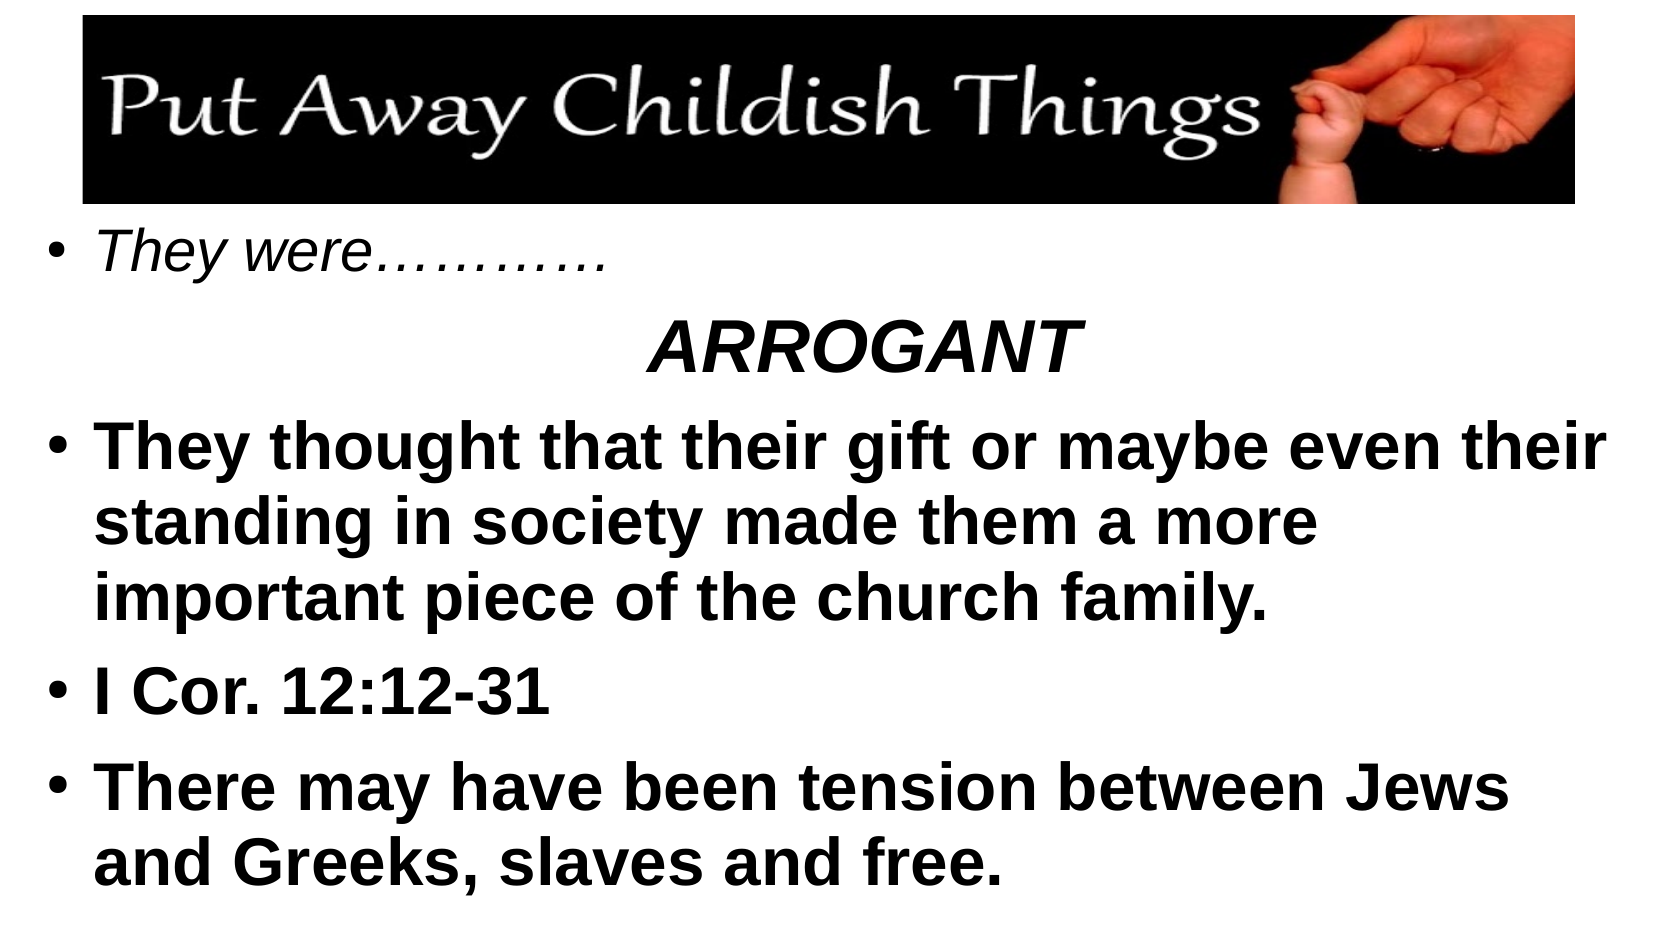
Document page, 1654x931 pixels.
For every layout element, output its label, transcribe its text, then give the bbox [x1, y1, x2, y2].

list They were………… ARROGANT They thought that their gift or maybe even their standing in society made them a more important piece of the church family. I Cor. 12:12-31 There may have been tension between Jews and Greeks, slaves and free. [30, 217, 1636, 901]
picture [82, 15, 1576, 204]
